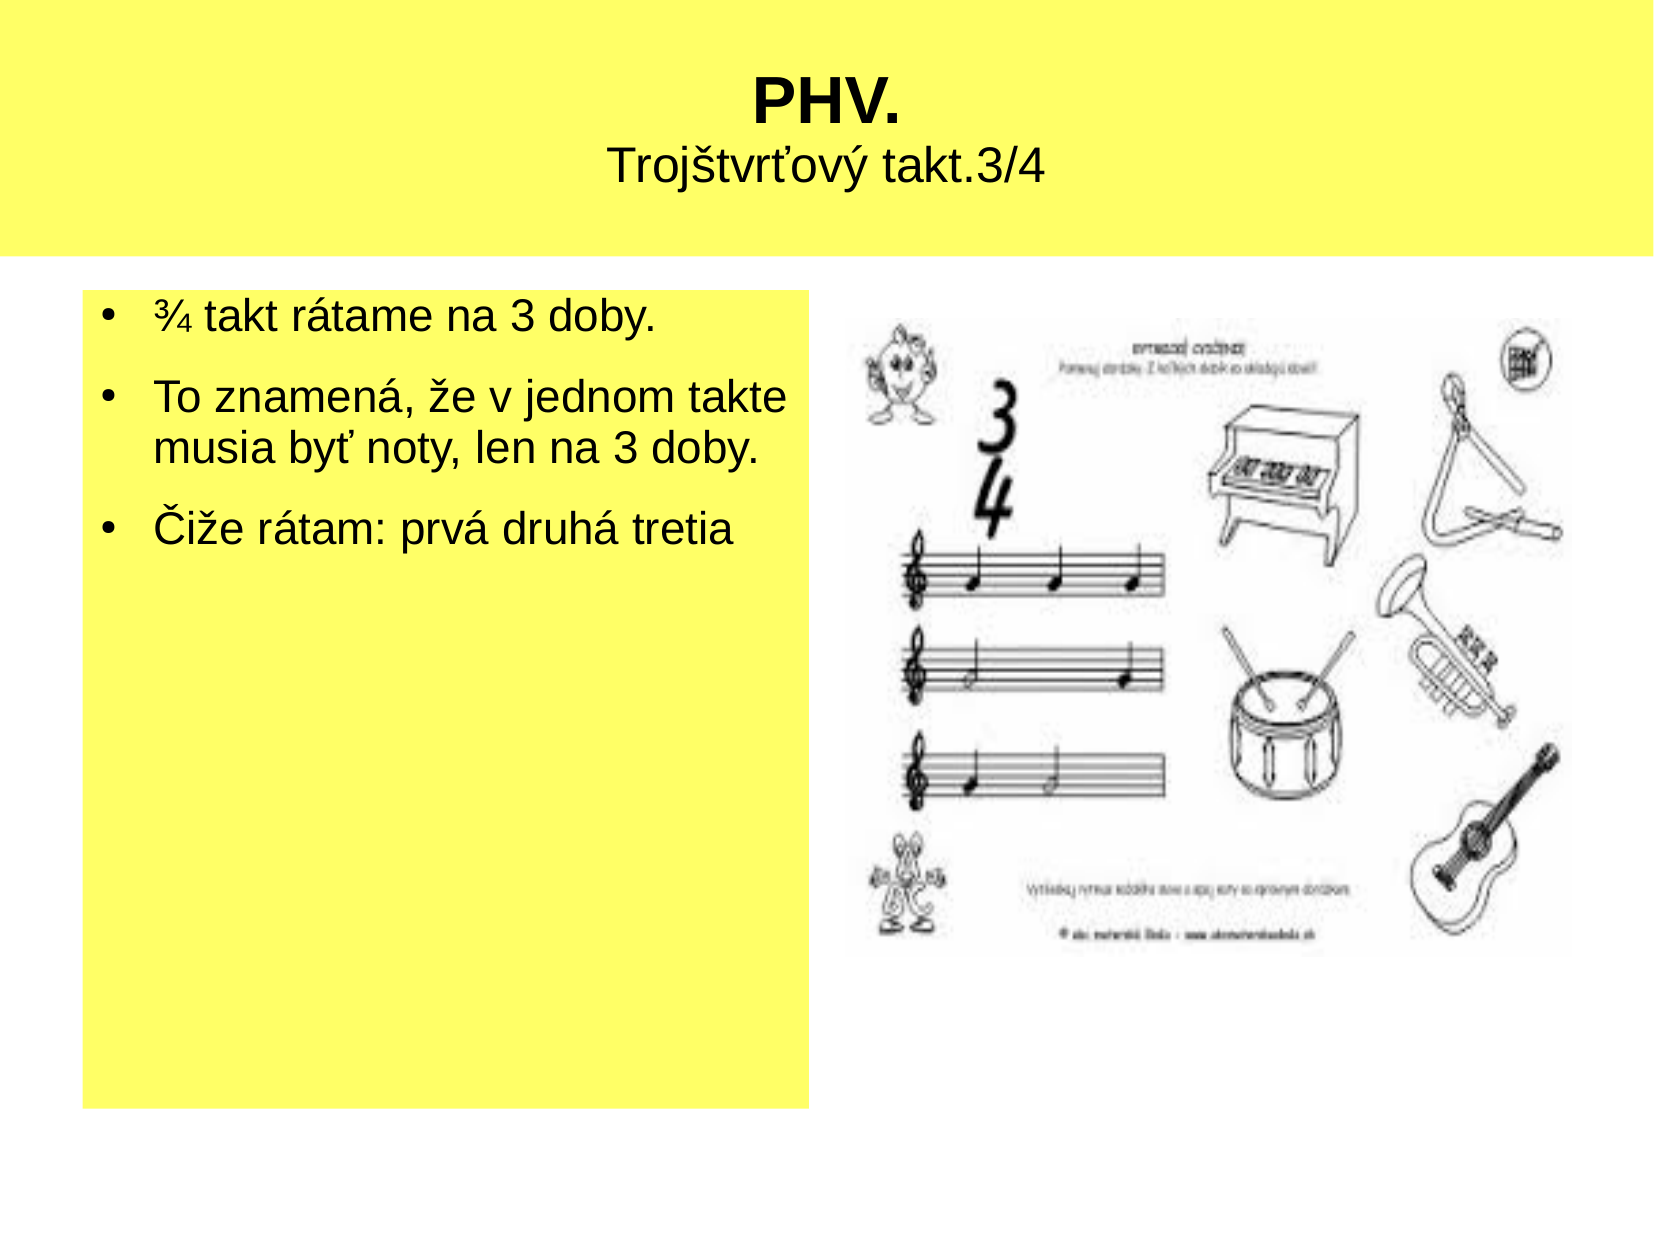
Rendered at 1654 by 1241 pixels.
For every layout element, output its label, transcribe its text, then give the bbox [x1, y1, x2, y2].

picture [845, 318, 1572, 957]
list ¾ takt rátame na 3 doby. To znamená, že v jednom takte musia byť noty, len na 3 doby. Čiže rátam: prvá druhá tretia [82, 290, 809, 1109]
title PHV. Trojštvrťový takt.3/4 [0, 0, 1654, 257]
